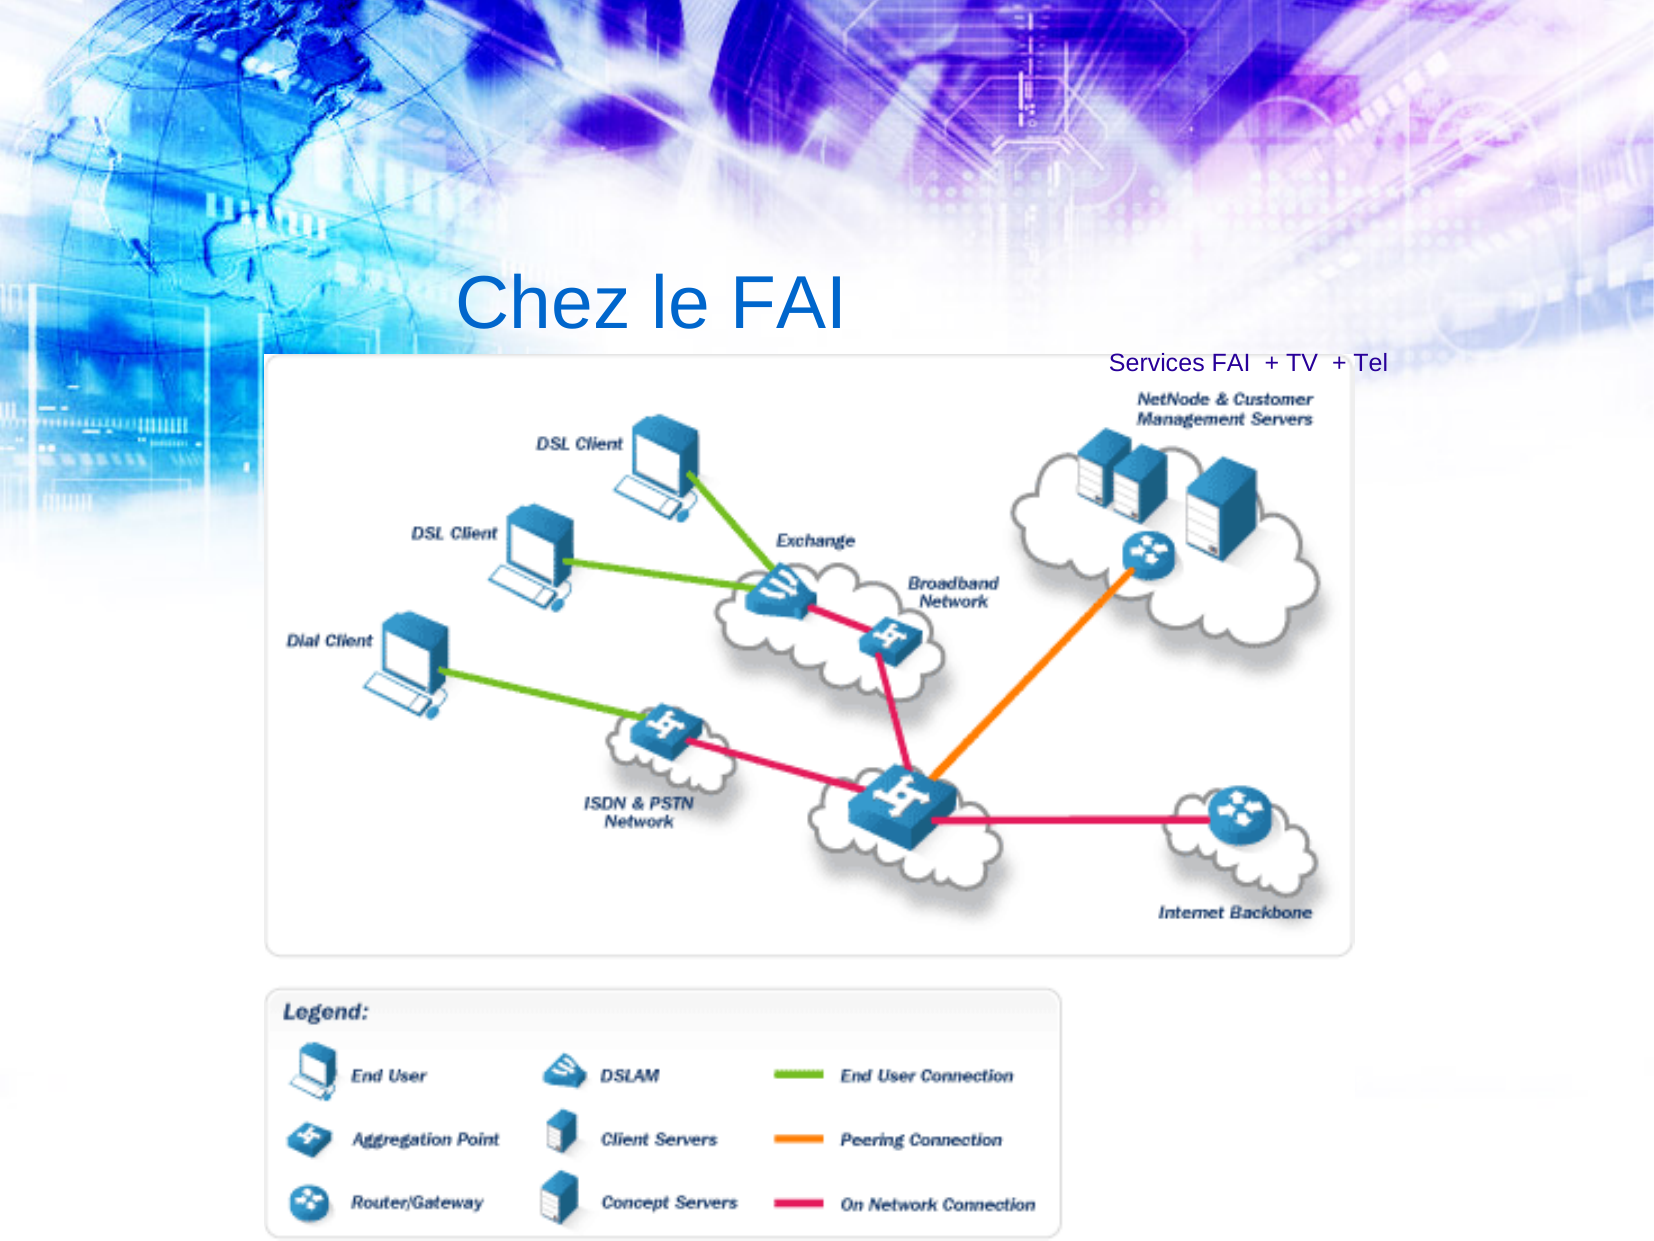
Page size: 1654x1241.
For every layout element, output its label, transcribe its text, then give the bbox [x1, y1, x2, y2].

picture [0, 0, 1654, 1241]
title Chez le FAI [455, 202, 1609, 404]
text_box Services FAI + TV + Tel [1094, 341, 1404, 384]
